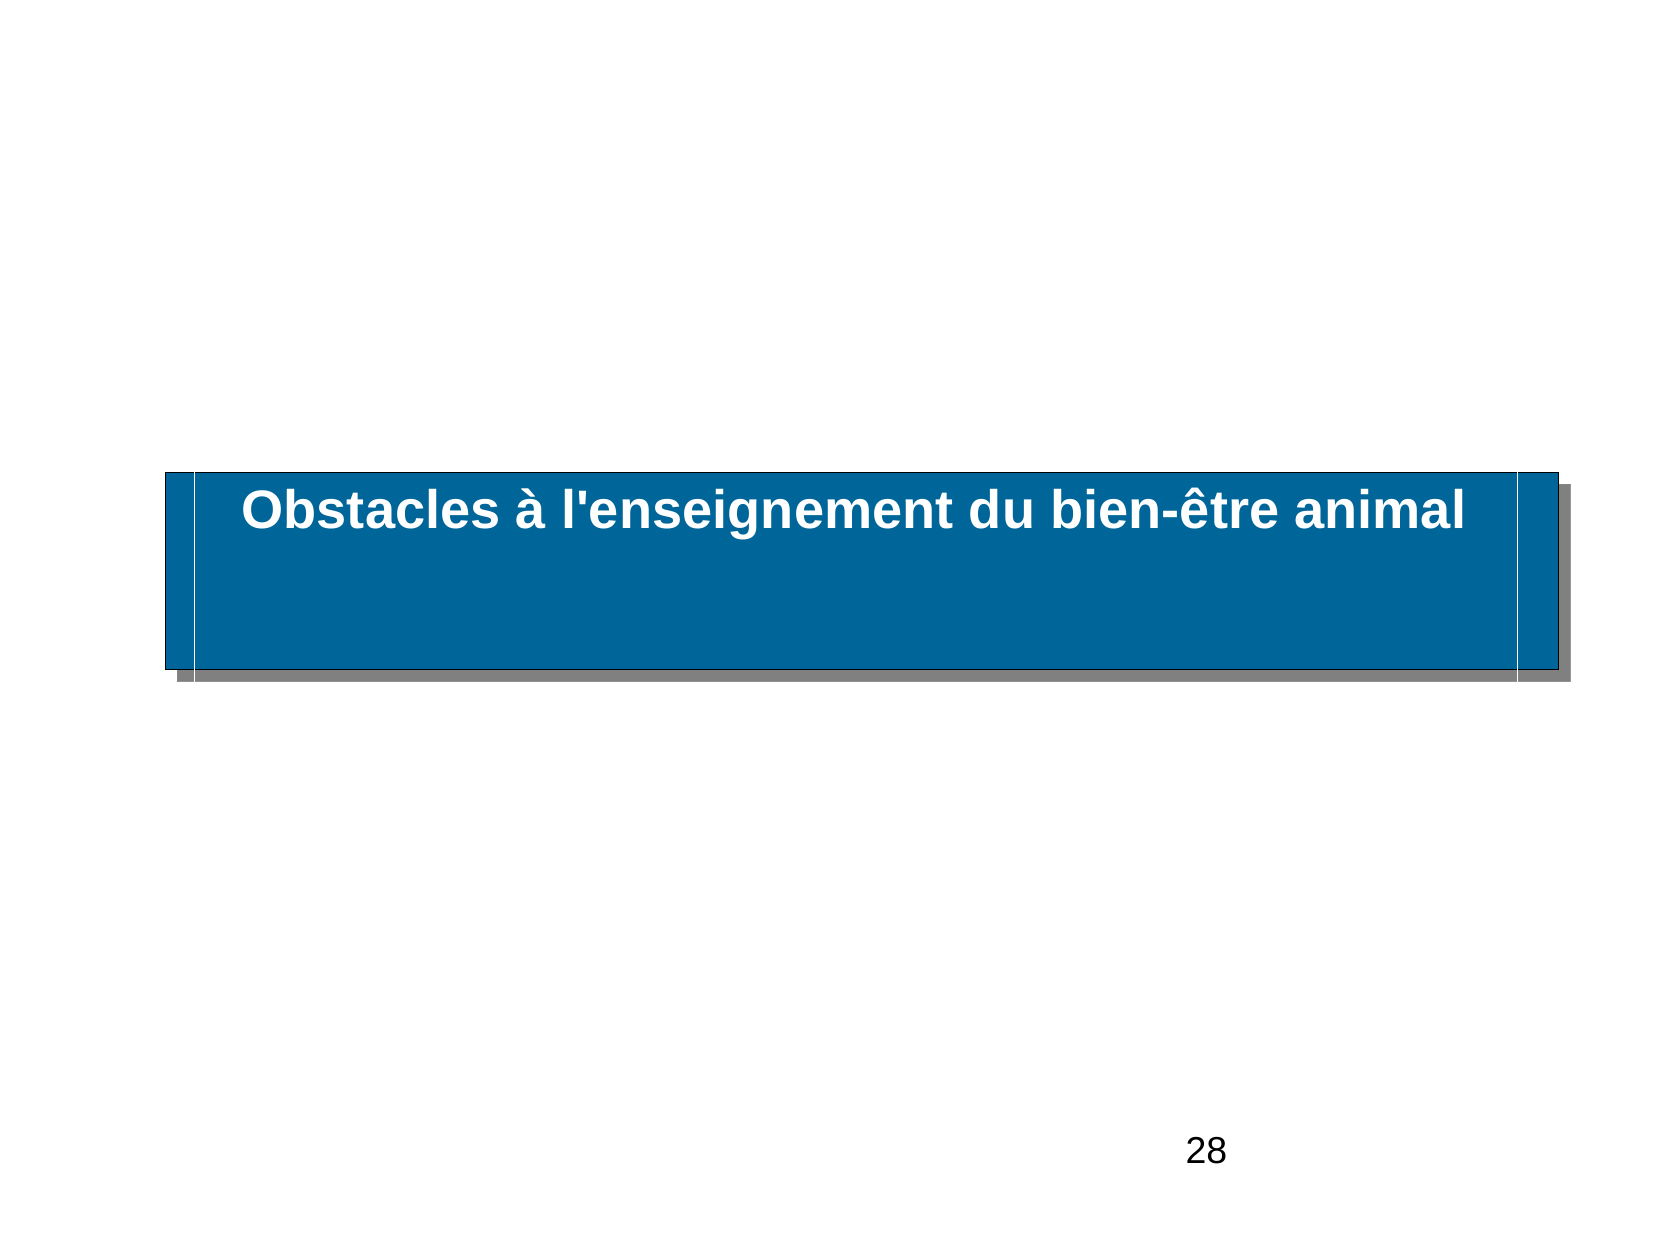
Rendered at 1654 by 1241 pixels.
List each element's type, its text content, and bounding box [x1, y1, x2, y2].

text_box Obstacles à l'enseignement du bien-être animal [1518, 472, 1559, 670]
text_box Obstacles à l'enseignement du bien-être animal [195, 472, 1517, 670]
text_box Obstacles à l'enseignement du bien-être animal [165, 472, 194, 670]
